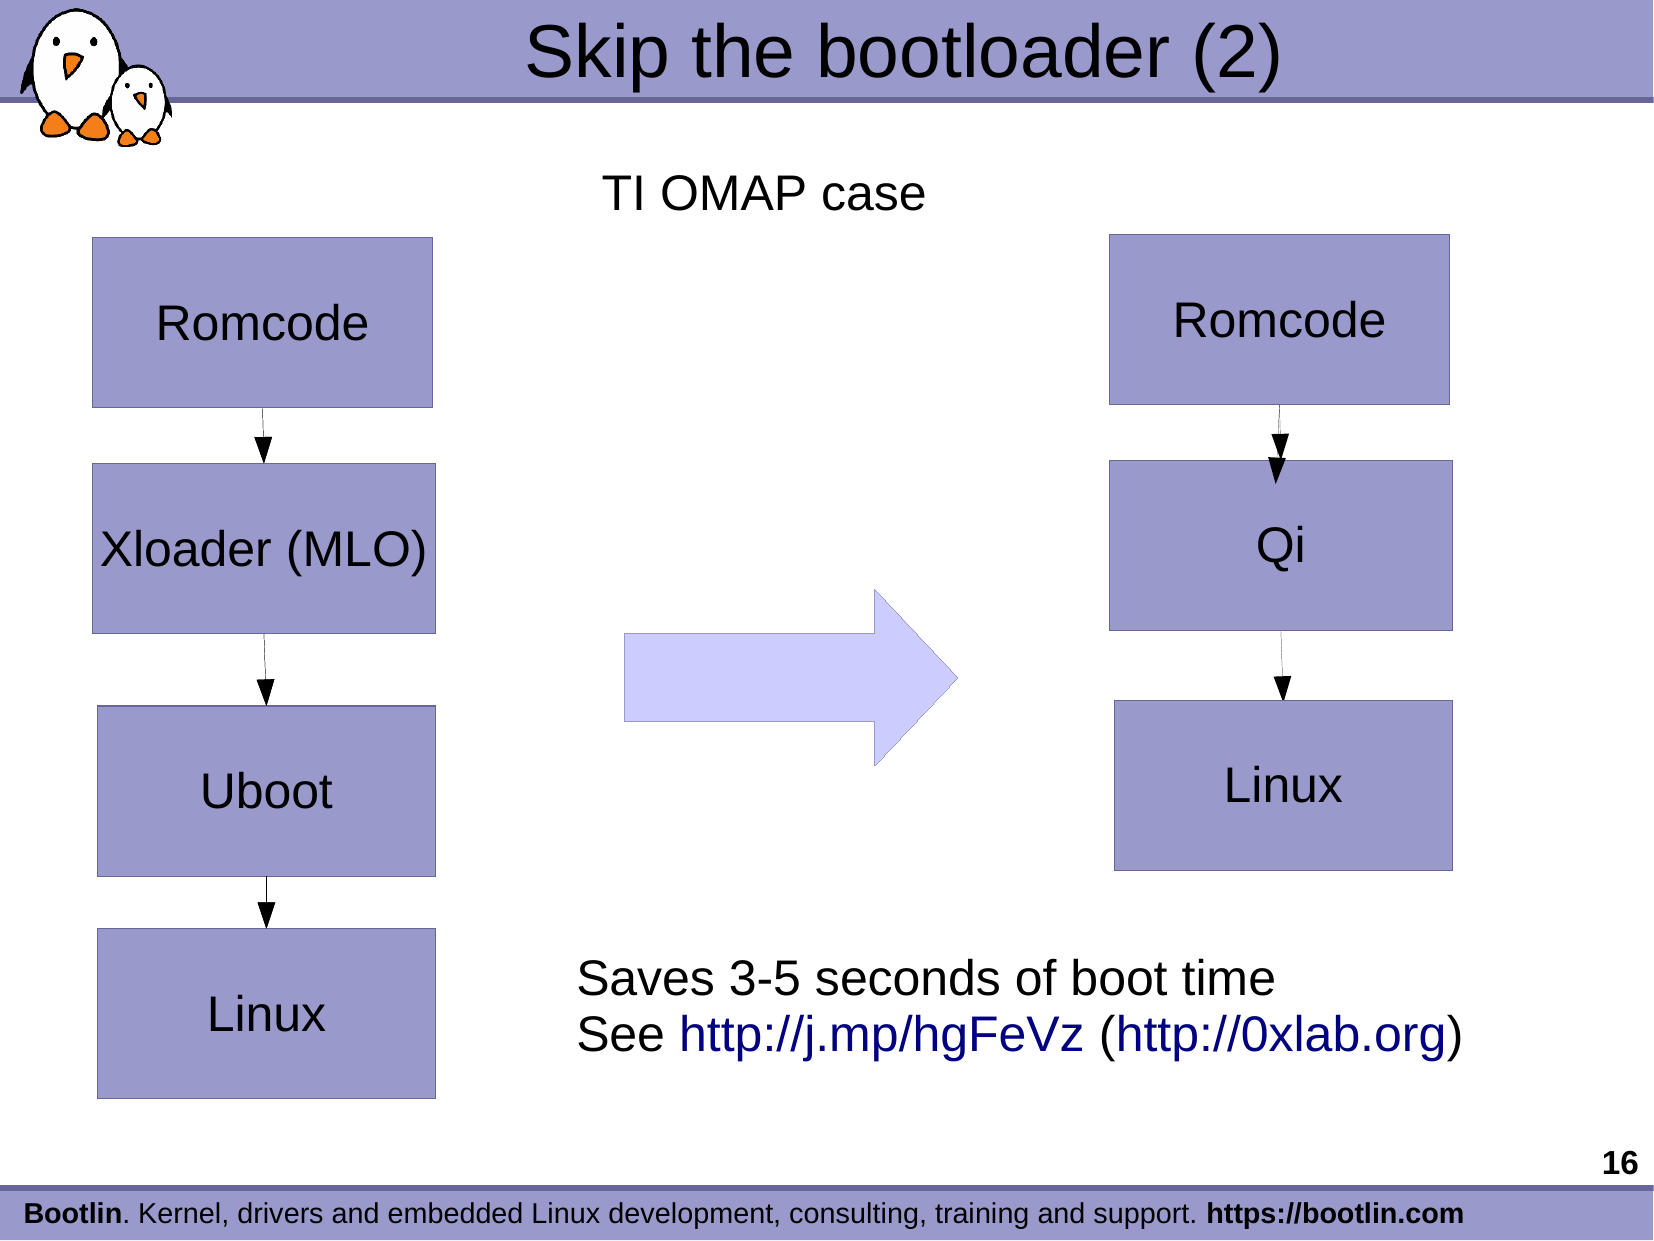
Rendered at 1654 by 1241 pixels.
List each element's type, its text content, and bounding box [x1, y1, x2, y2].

text_box Saves 3-5 seconds of boot time See http://j.mp/hgFeVz (http://0xlab.org) [576, 950, 1464, 1094]
text_box Romcode [1109, 234, 1450, 405]
text_box [624, 589, 958, 766]
text_box Uboot [97, 706, 436, 877]
title Skip the bootloader (2) [178, 5, 1631, 97]
text_box Qi [1109, 460, 1453, 631]
text_box Romcode [92, 237, 433, 408]
picture [20, 8, 172, 147]
text_box Linux [97, 928, 436, 1099]
text_box Xloader (MLO) [92, 463, 436, 634]
text_box Linux [1114, 700, 1453, 871]
list TI OMAP case [601, 165, 953, 254]
